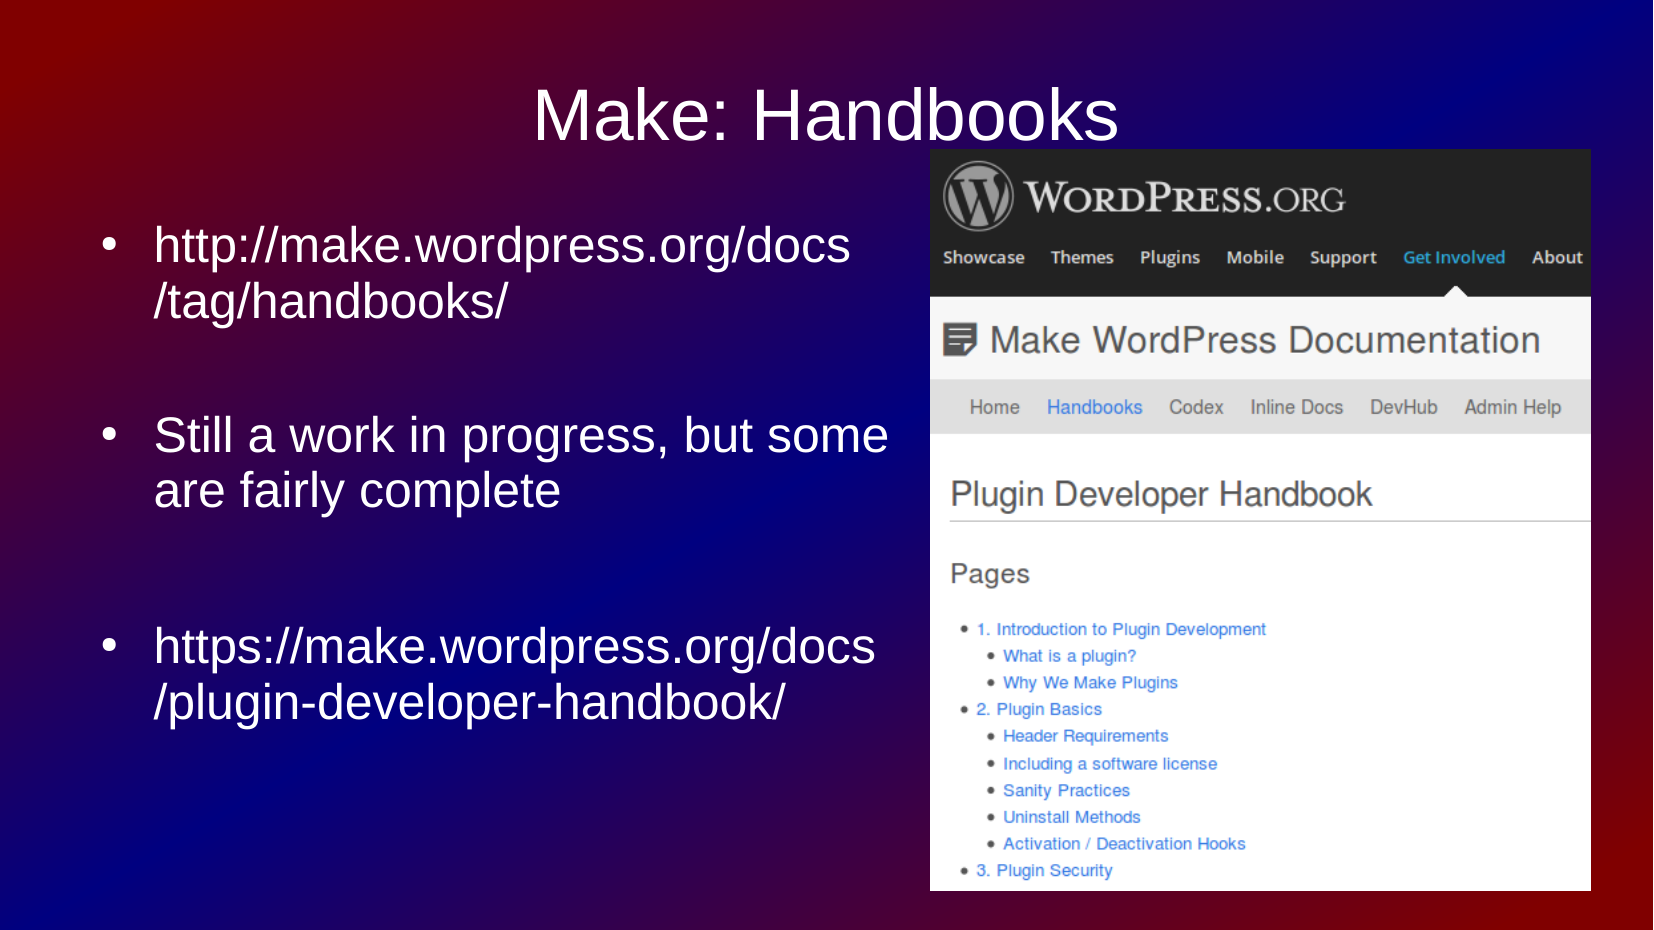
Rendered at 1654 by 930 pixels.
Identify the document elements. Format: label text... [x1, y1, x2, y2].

title Make: Handbooks [82, 37, 1571, 193]
list http://make.wordpress.org/docs /tag/handbooks/ Still a work in progress, but some are fairly complete https://make.wordpress.org/docs /plugin-developer-handbook/ [82, 217, 930, 871]
picture [930, 149, 1591, 891]
